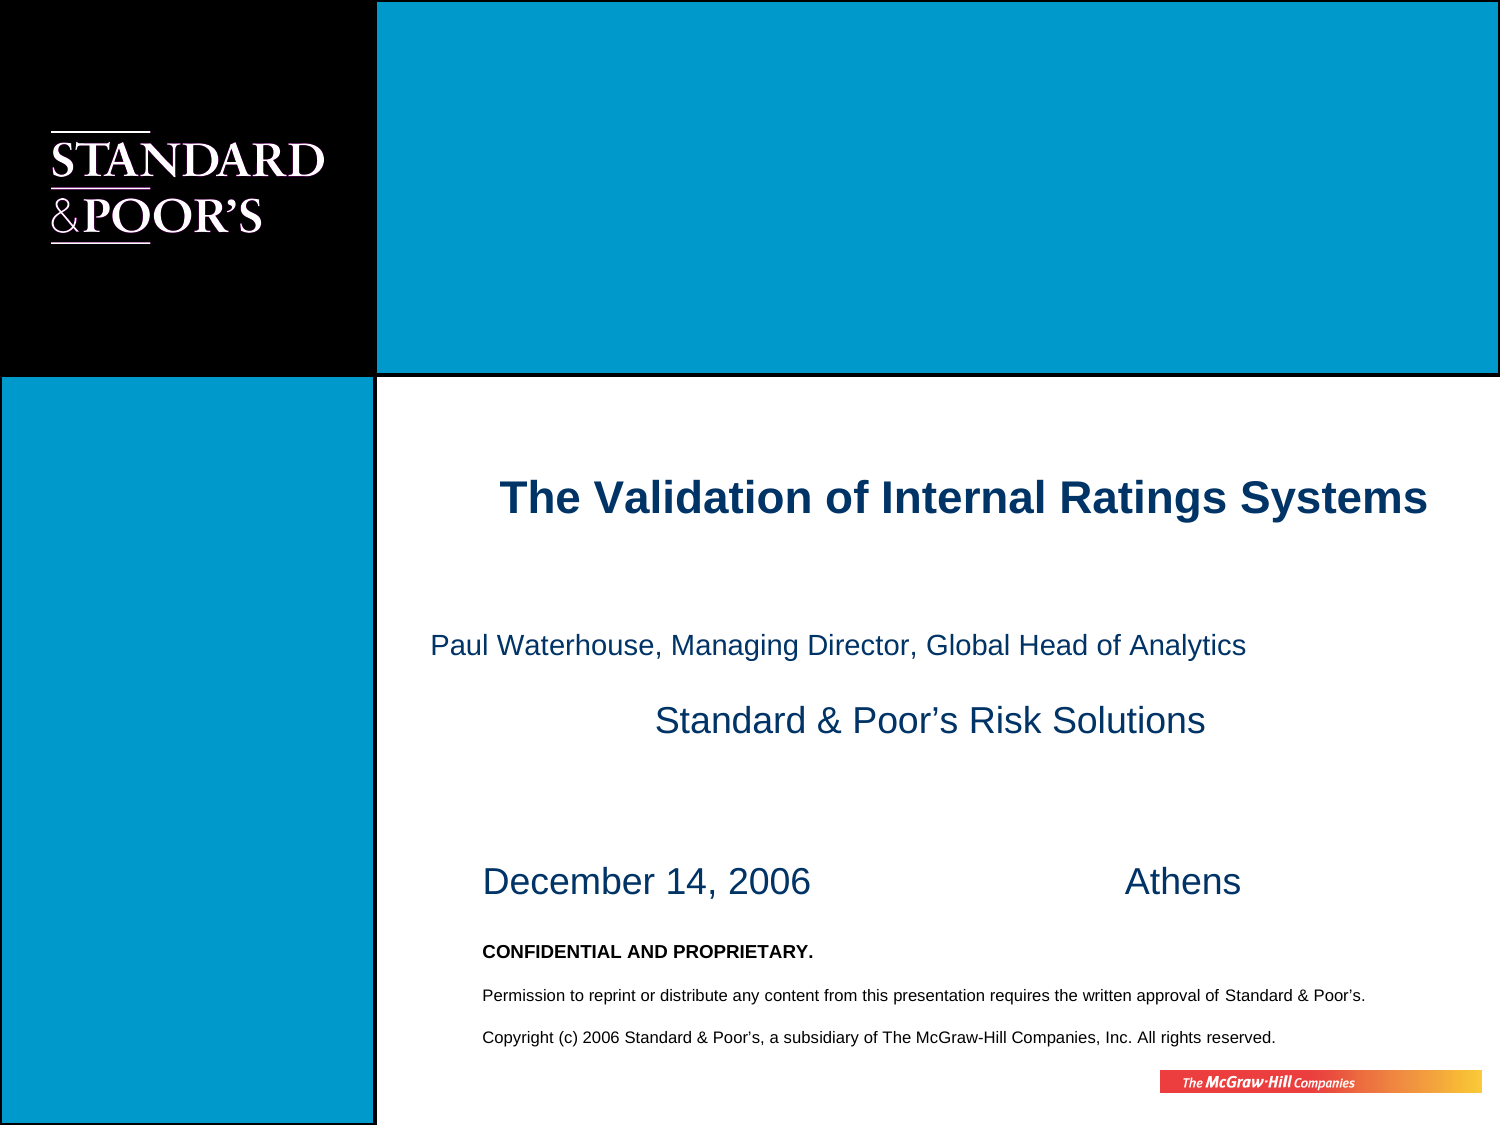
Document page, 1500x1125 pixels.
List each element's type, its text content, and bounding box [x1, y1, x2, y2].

picture [51, 131, 324, 244]
text_box Paul Waterhouse, Managing Director, Global Head of Analytics Standard & Poor’s Risk Solutions [415, 618, 1446, 795]
text_box December 14, 2006 Athens [467, 849, 1258, 911]
picture [1160, 1070, 1482, 1093]
text_box The Validation of Internal Ratings Systems [467, 454, 1462, 600]
